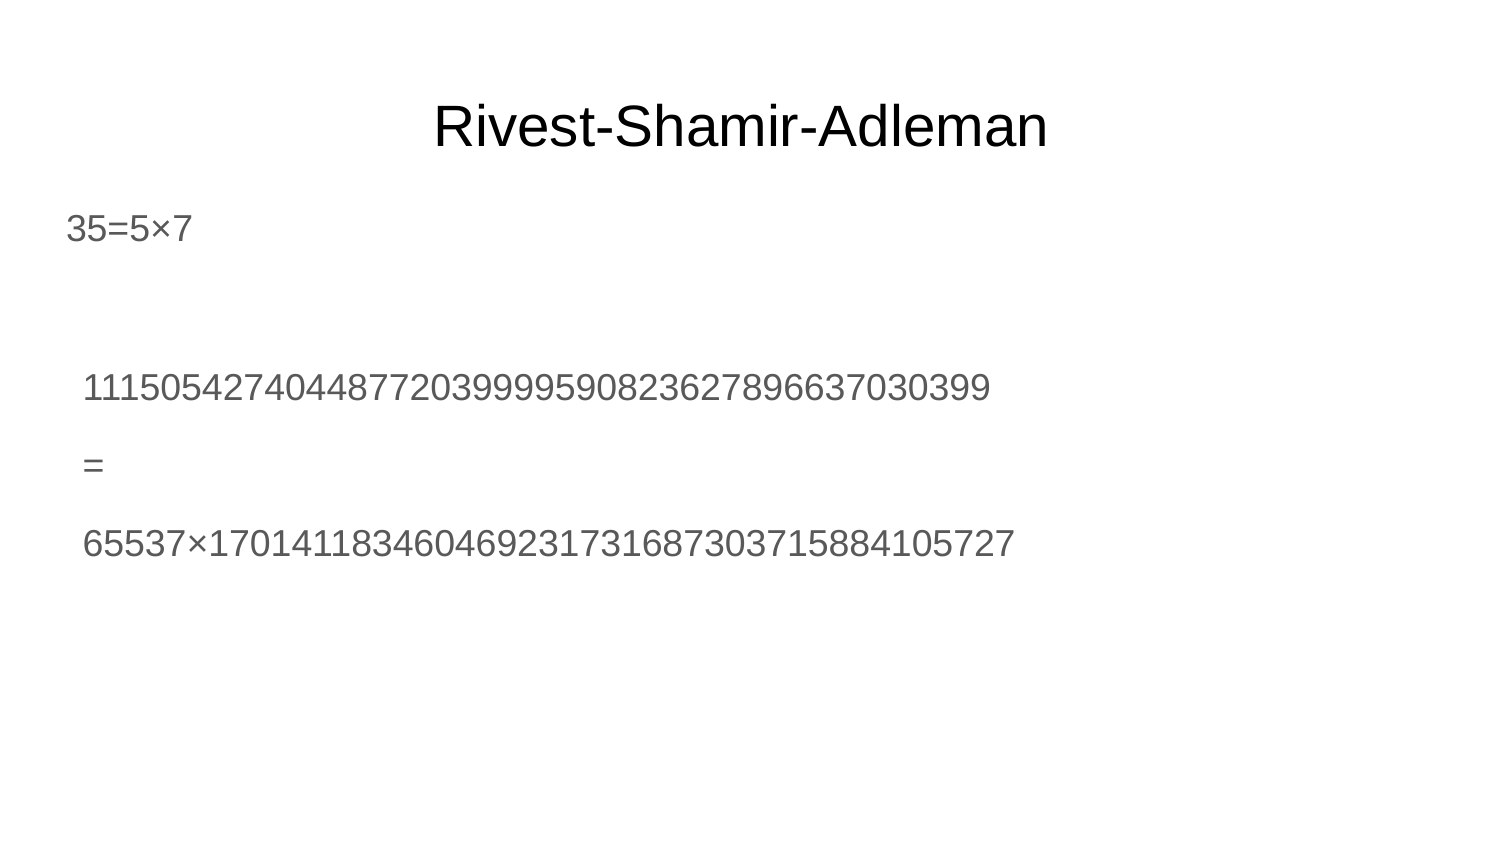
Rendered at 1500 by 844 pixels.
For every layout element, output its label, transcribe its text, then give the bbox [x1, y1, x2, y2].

title Rivest-Shamir-Adleman [418, 72, 1082, 167]
list 11150542740448772039999590823627896637030399 = 65537×170141183460469231731687303715884105727 [67, 347, 1464, 639]
list 35=5×7 [51, 189, 1448, 283]
